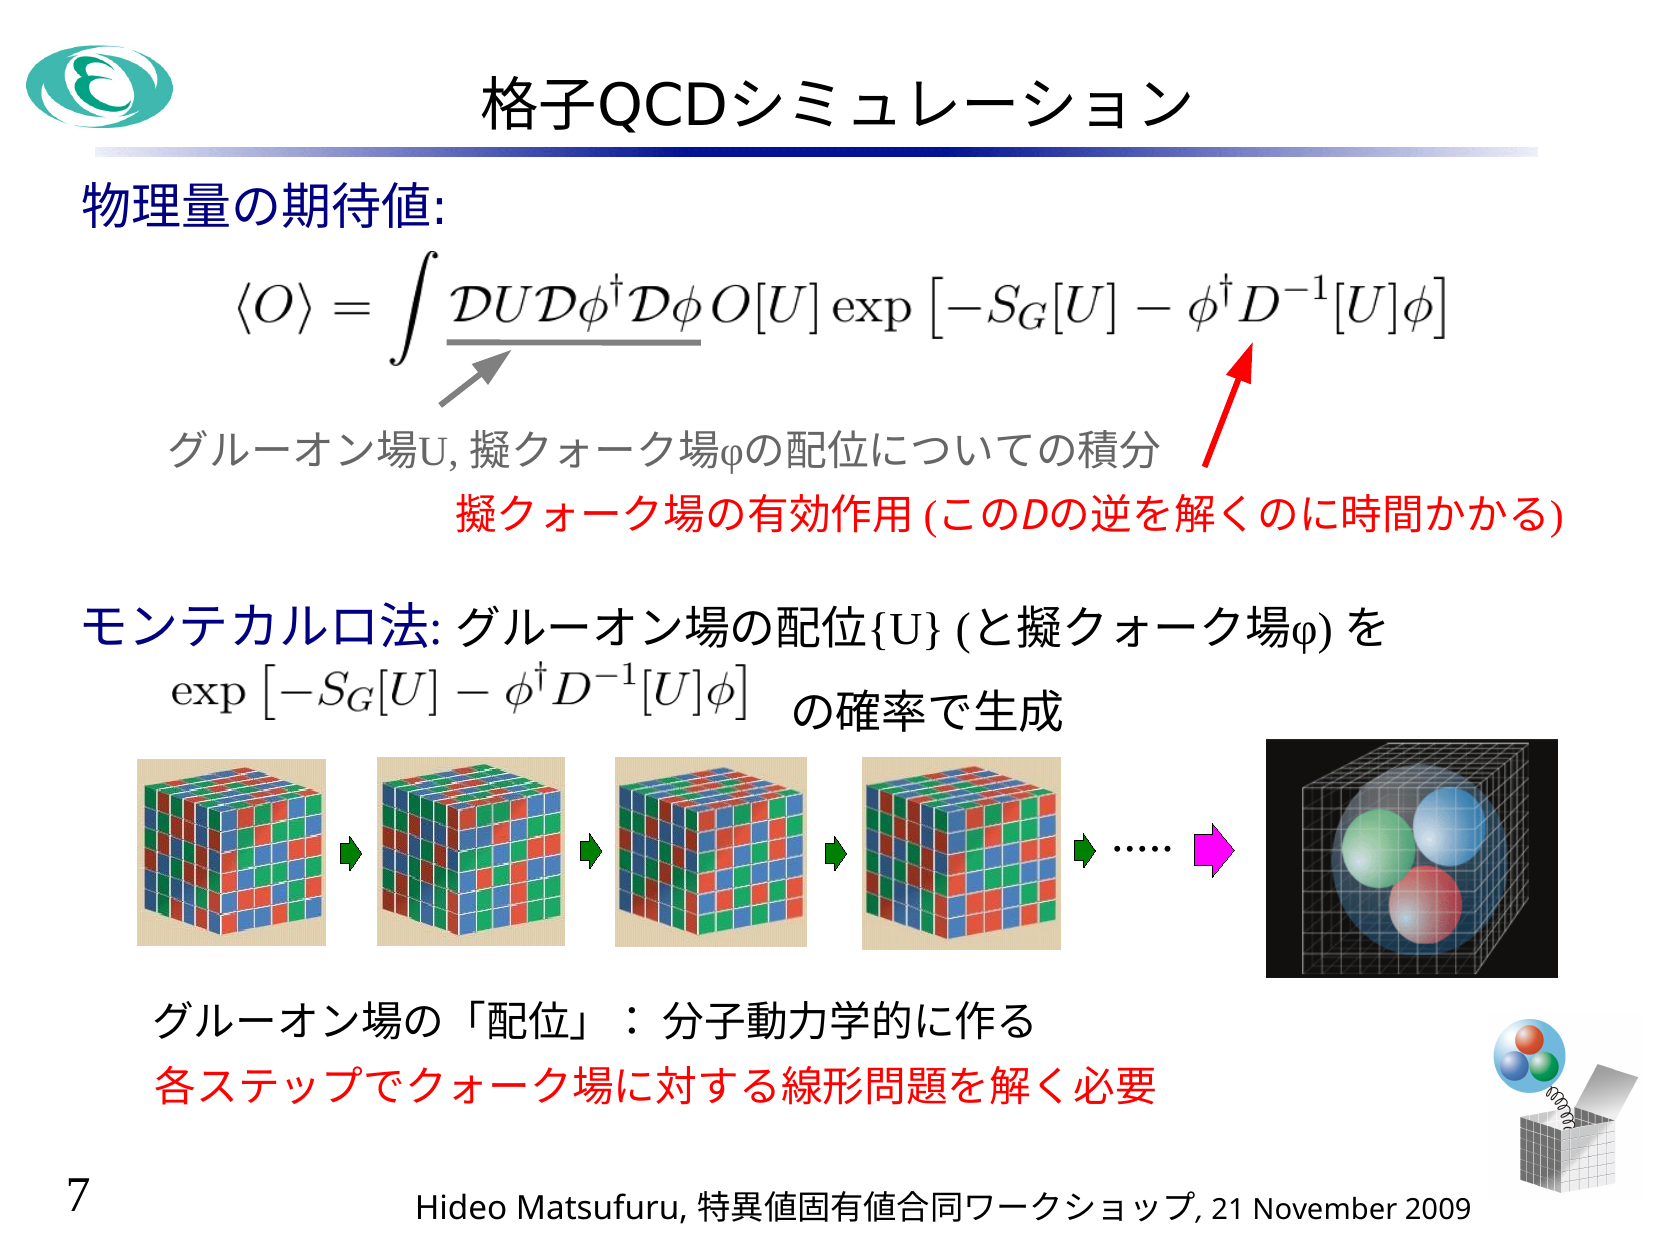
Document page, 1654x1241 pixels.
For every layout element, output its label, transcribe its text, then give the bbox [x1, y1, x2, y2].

text_box 各ステップでクォーク場に対する線形問題を解く必要 [145, 1052, 1178, 1104]
text_box の確率で生成 [790, 675, 1076, 732]
text_box 擬クォーク場の有効作用 (このDの逆を解くのに時間かかる) [454, 480, 1576, 537]
text_box [825, 836, 847, 871]
picture [377, 757, 565, 946]
picture [137, 759, 326, 946]
text_box ..... [1111, 806, 1174, 868]
picture [1266, 739, 1558, 978]
picture [1440, 147, 1538, 157]
title 格子QCDシミュレーション [235, 51, 1440, 159]
picture [20, 37, 179, 136]
text_box モンテカルロ法: グルーオン場の配位{U} (と擬クォーク場φ) を [78, 586, 1411, 651]
picture [172, 661, 746, 720]
picture [615, 757, 807, 947]
picture [862, 757, 1061, 950]
picture [1488, 1012, 1644, 1200]
list 物理量の期待値: [63, 177, 1516, 320]
text_box [580, 833, 602, 869]
text_box [1194, 823, 1235, 878]
picture [95, 147, 235, 157]
text_box グルーオン場の「配位」： 分子動力学的に作る [142, 987, 1068, 1039]
picture [237, 320, 1445, 366]
text_box [340, 836, 362, 871]
text_box [1074, 833, 1096, 868]
text_box グルーオン場U, 擬クォーク場φの配位についての積分 [167, 416, 1180, 470]
